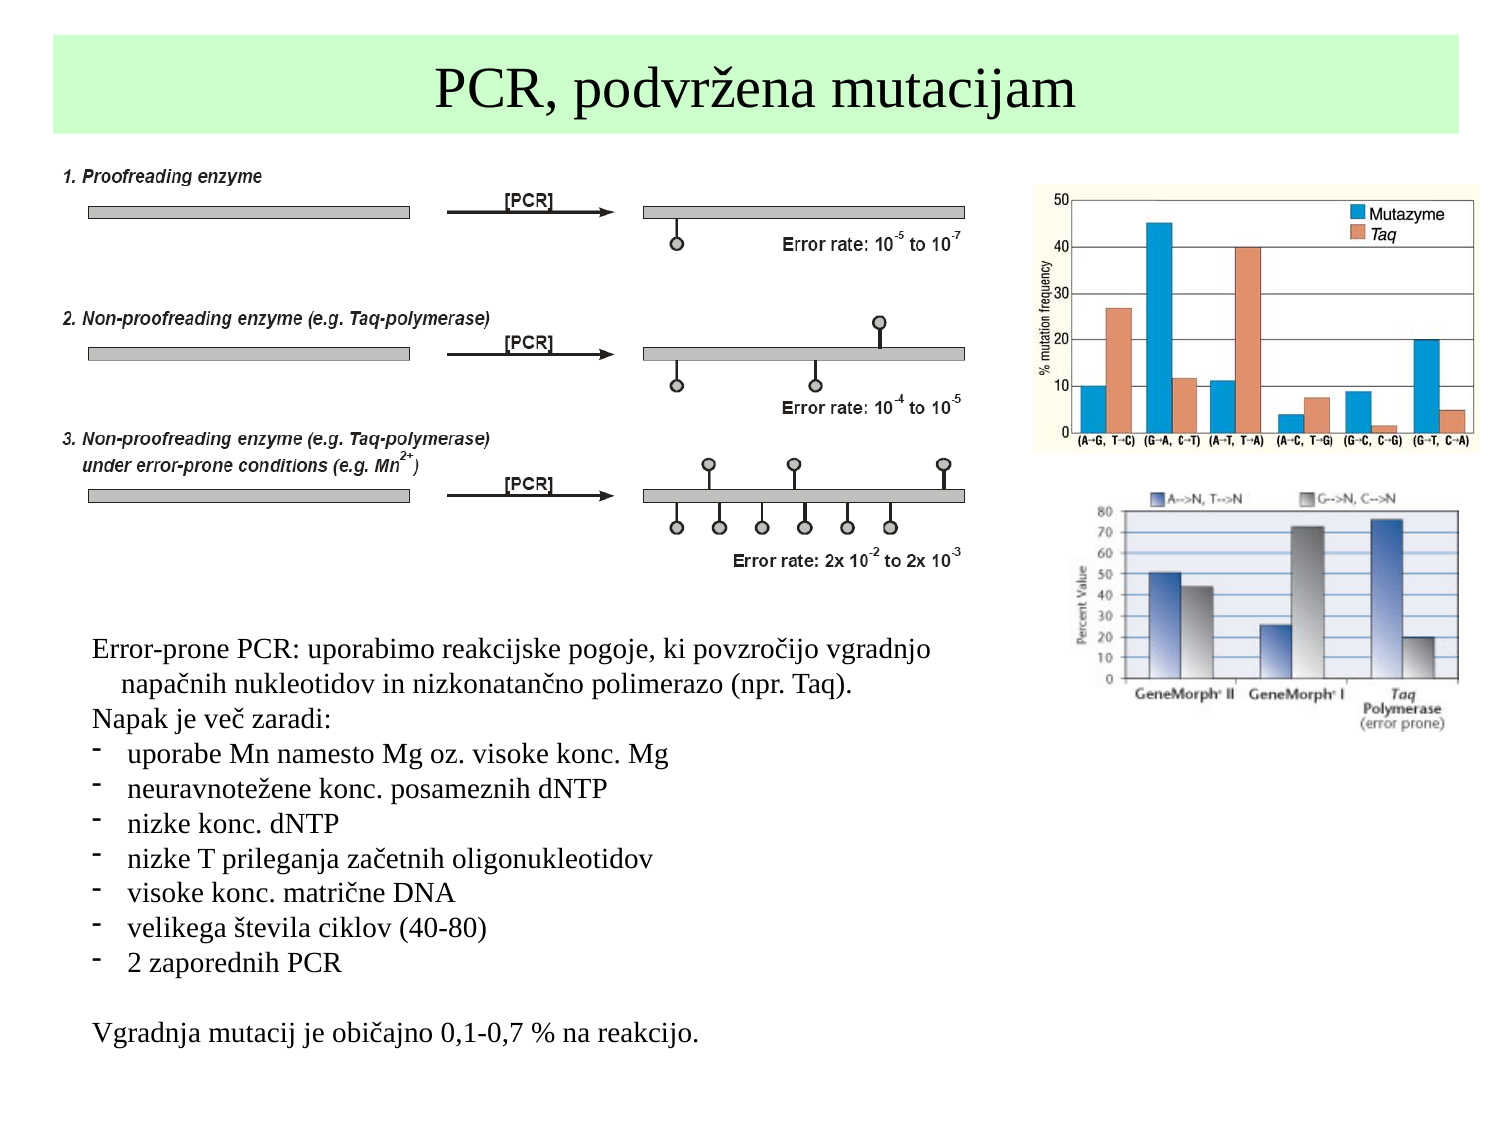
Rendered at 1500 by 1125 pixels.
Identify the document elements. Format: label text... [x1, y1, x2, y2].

picture [1033, 184, 1480, 454]
text_box PCR, podvržena mutacijam [53, 34, 1459, 134]
picture [53, 160, 987, 586]
picture [1069, 491, 1459, 732]
text_box Error-prone PCR: uporabimo reakcijske pogoje, ki povzročijo vgradnjo napačnih nukleotidov in nizkonatančno polimerazo (npr. Taq). Napak je več zaradi: uporabe Mn namesto Mg oz. visoke konc. Mg neuravnotežene konc. posameznih dNTP nizke konc. dNTP nizke T prileganja začetnih oligonukleotidov visoke konc. matrične DNA velikega števila ciklov (40-80) 2 zaporednih PCR Vgradnja mutacij je običajno 0,1-0,7 % na reakcijo. [76, 621, 955, 1092]
